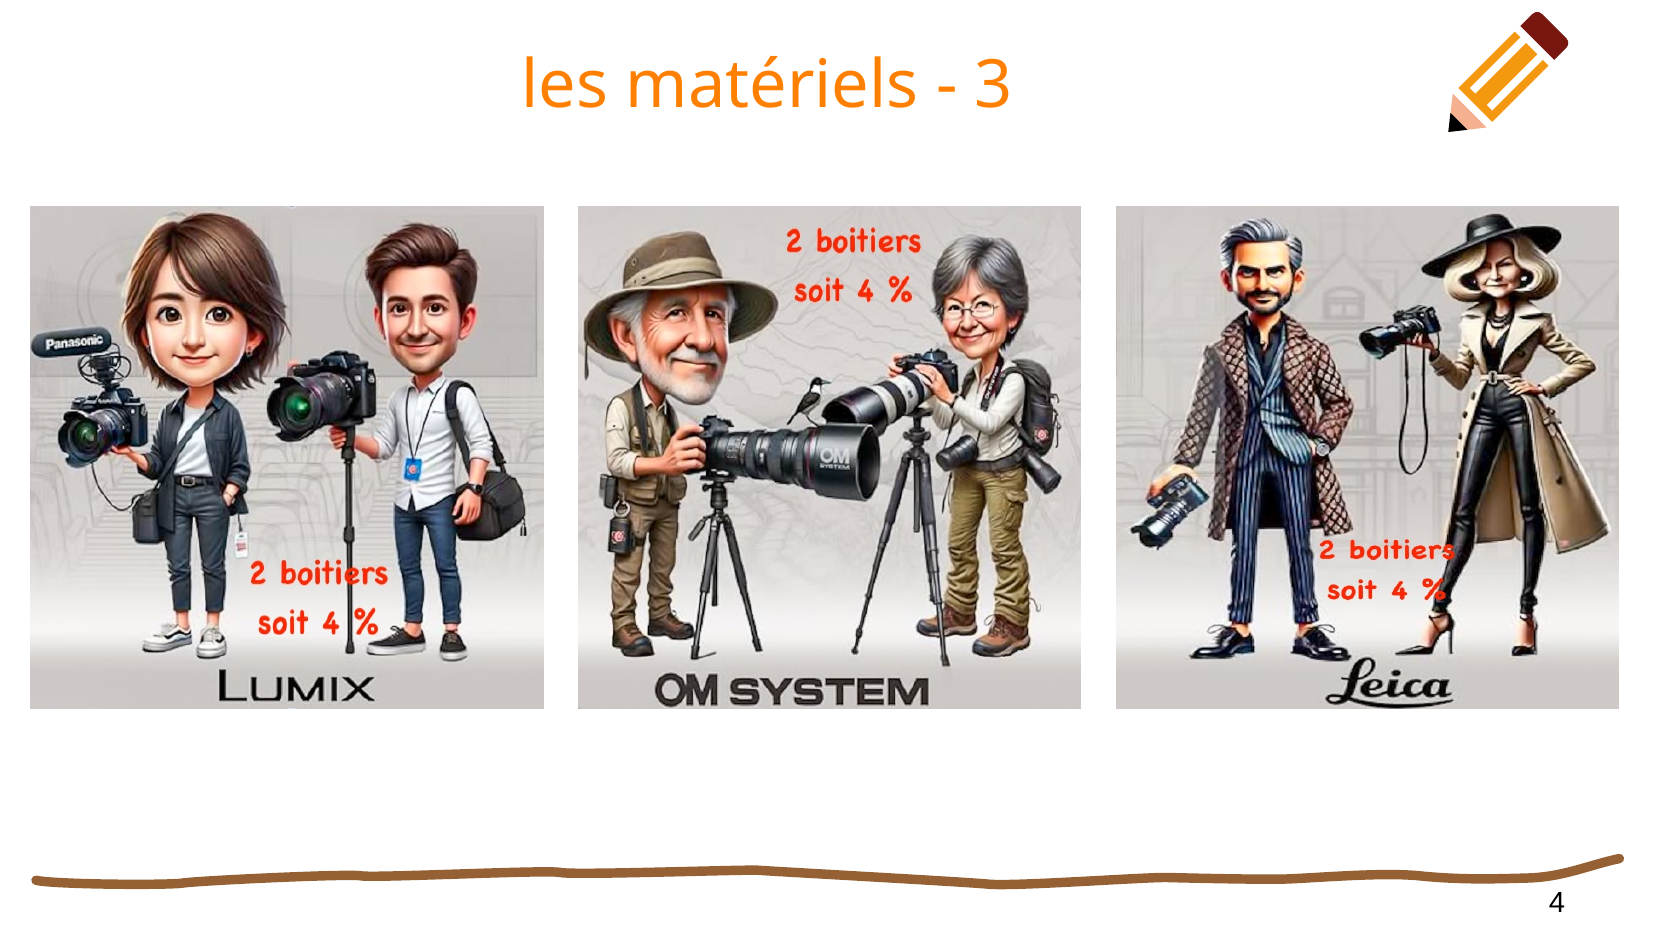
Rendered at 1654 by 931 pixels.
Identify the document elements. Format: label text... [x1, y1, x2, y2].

picture [1116, 206, 1619, 709]
picture [30, 206, 544, 709]
title les matériels - 3 [88, 29, 1447, 133]
picture [578, 206, 1081, 709]
